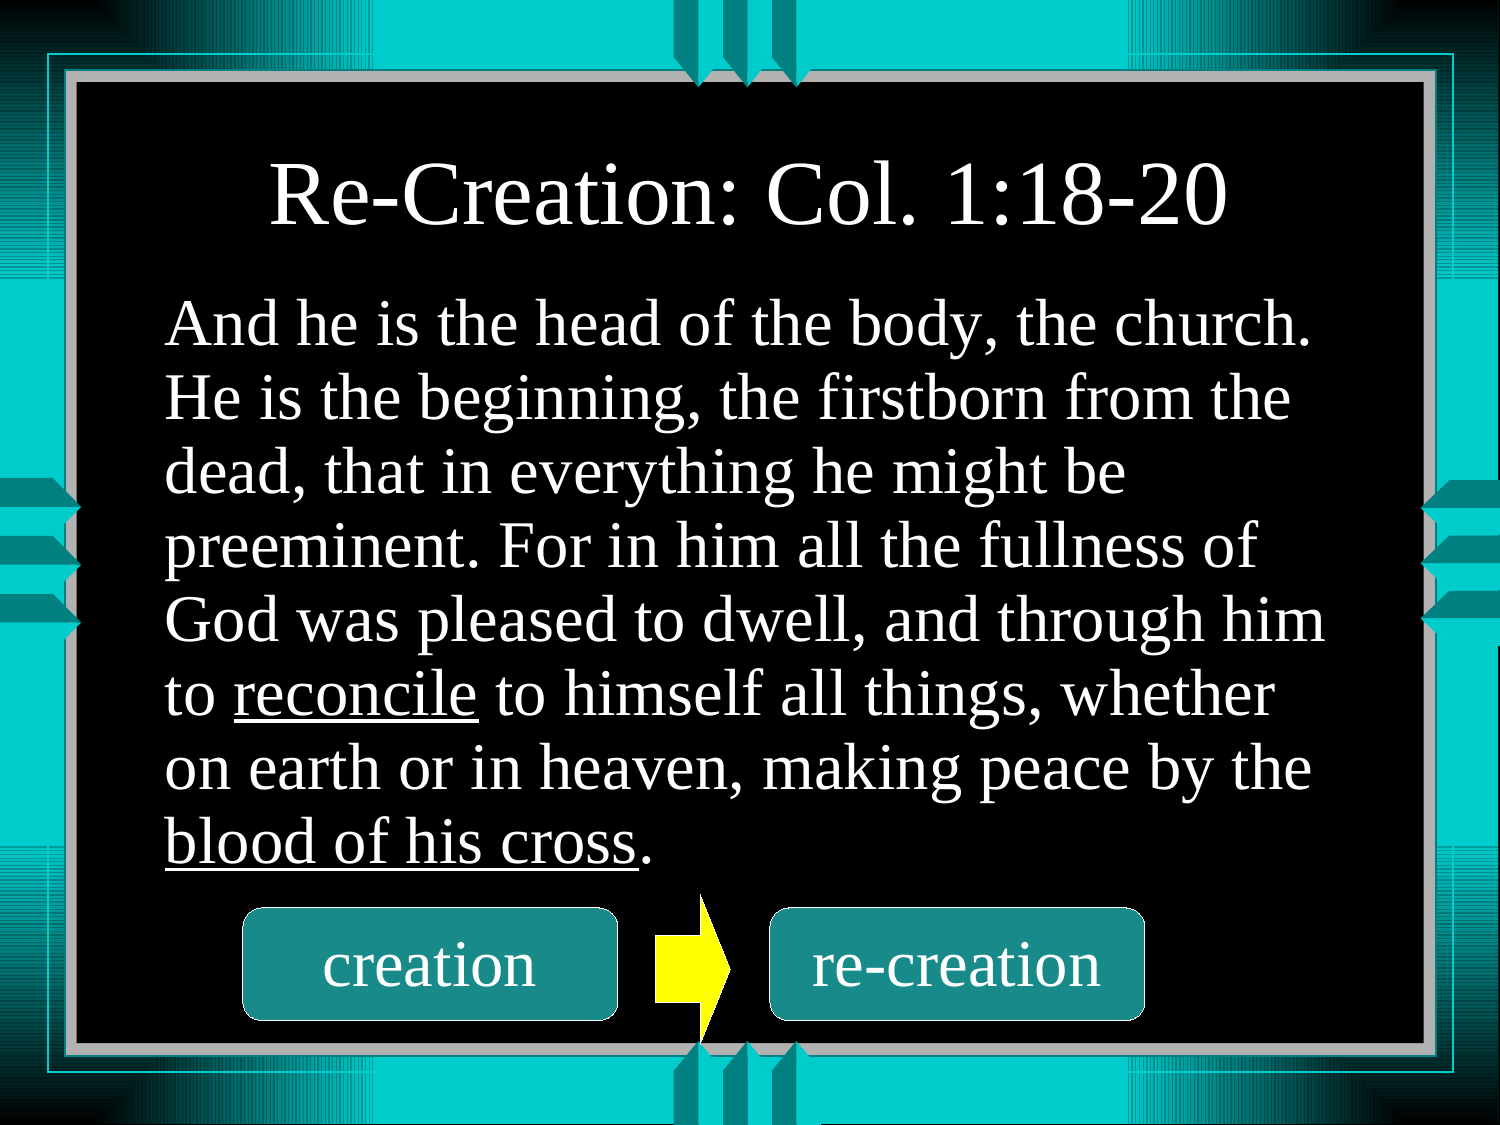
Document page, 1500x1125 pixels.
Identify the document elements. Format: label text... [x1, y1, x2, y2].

text_box [655, 894, 731, 1045]
text_box And he is the head of the body, the church. He is the beginning, the firstborn from the dead, that in everything he might be preeminent. For in him all the fullness of God was pleased to dwell, and through him to reconcile to himself all things, whether on earth or in heaven, making peace by the blood of his cross. [150, 278, 1351, 886]
text_box re-creation [769, 907, 1145, 1021]
title Re-Creation: Col. 1:18-20 [112, 107, 1388, 281]
text_box creation [242, 907, 618, 1021]
